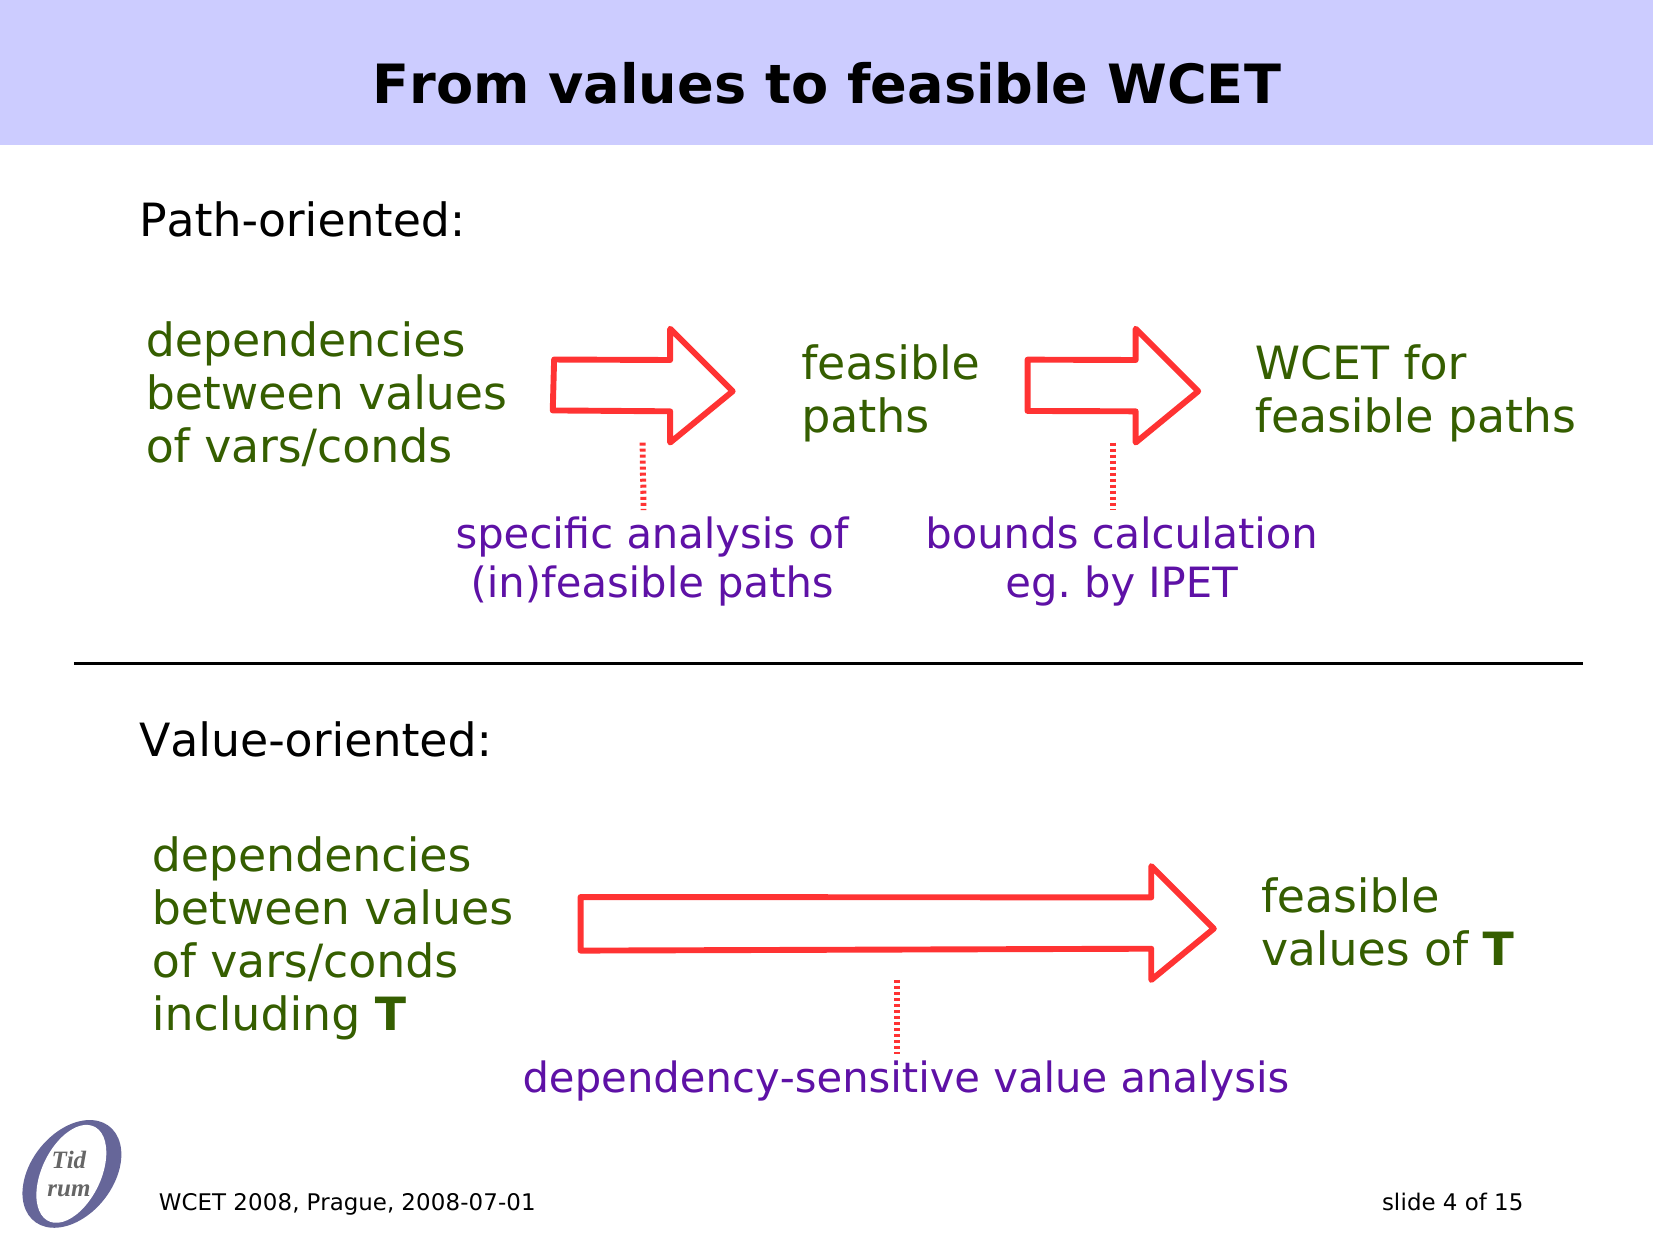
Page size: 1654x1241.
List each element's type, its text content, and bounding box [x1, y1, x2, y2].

text_box bounds calculation eg. by IPET [907, 510, 1319, 608]
text_box WCET for feasible paths [1255, 337, 1577, 444]
text_box feasible paths [801, 337, 981, 444]
text_box dependencies between values of vars/conds [145, 313, 508, 474]
list Path-oriented: [121, 194, 1533, 267]
text_box feasible values of T [1261, 869, 1515, 977]
title From values to feasible WCET [121, 43, 1533, 126]
list Value-oriented: [121, 714, 1533, 787]
text_box dependency-sensitive value analysis [504, 1054, 1290, 1103]
text_box specific analysis of (in)feasible paths [437, 510, 850, 608]
text_box dependencies between values of vars/conds including T [151, 828, 514, 1042]
